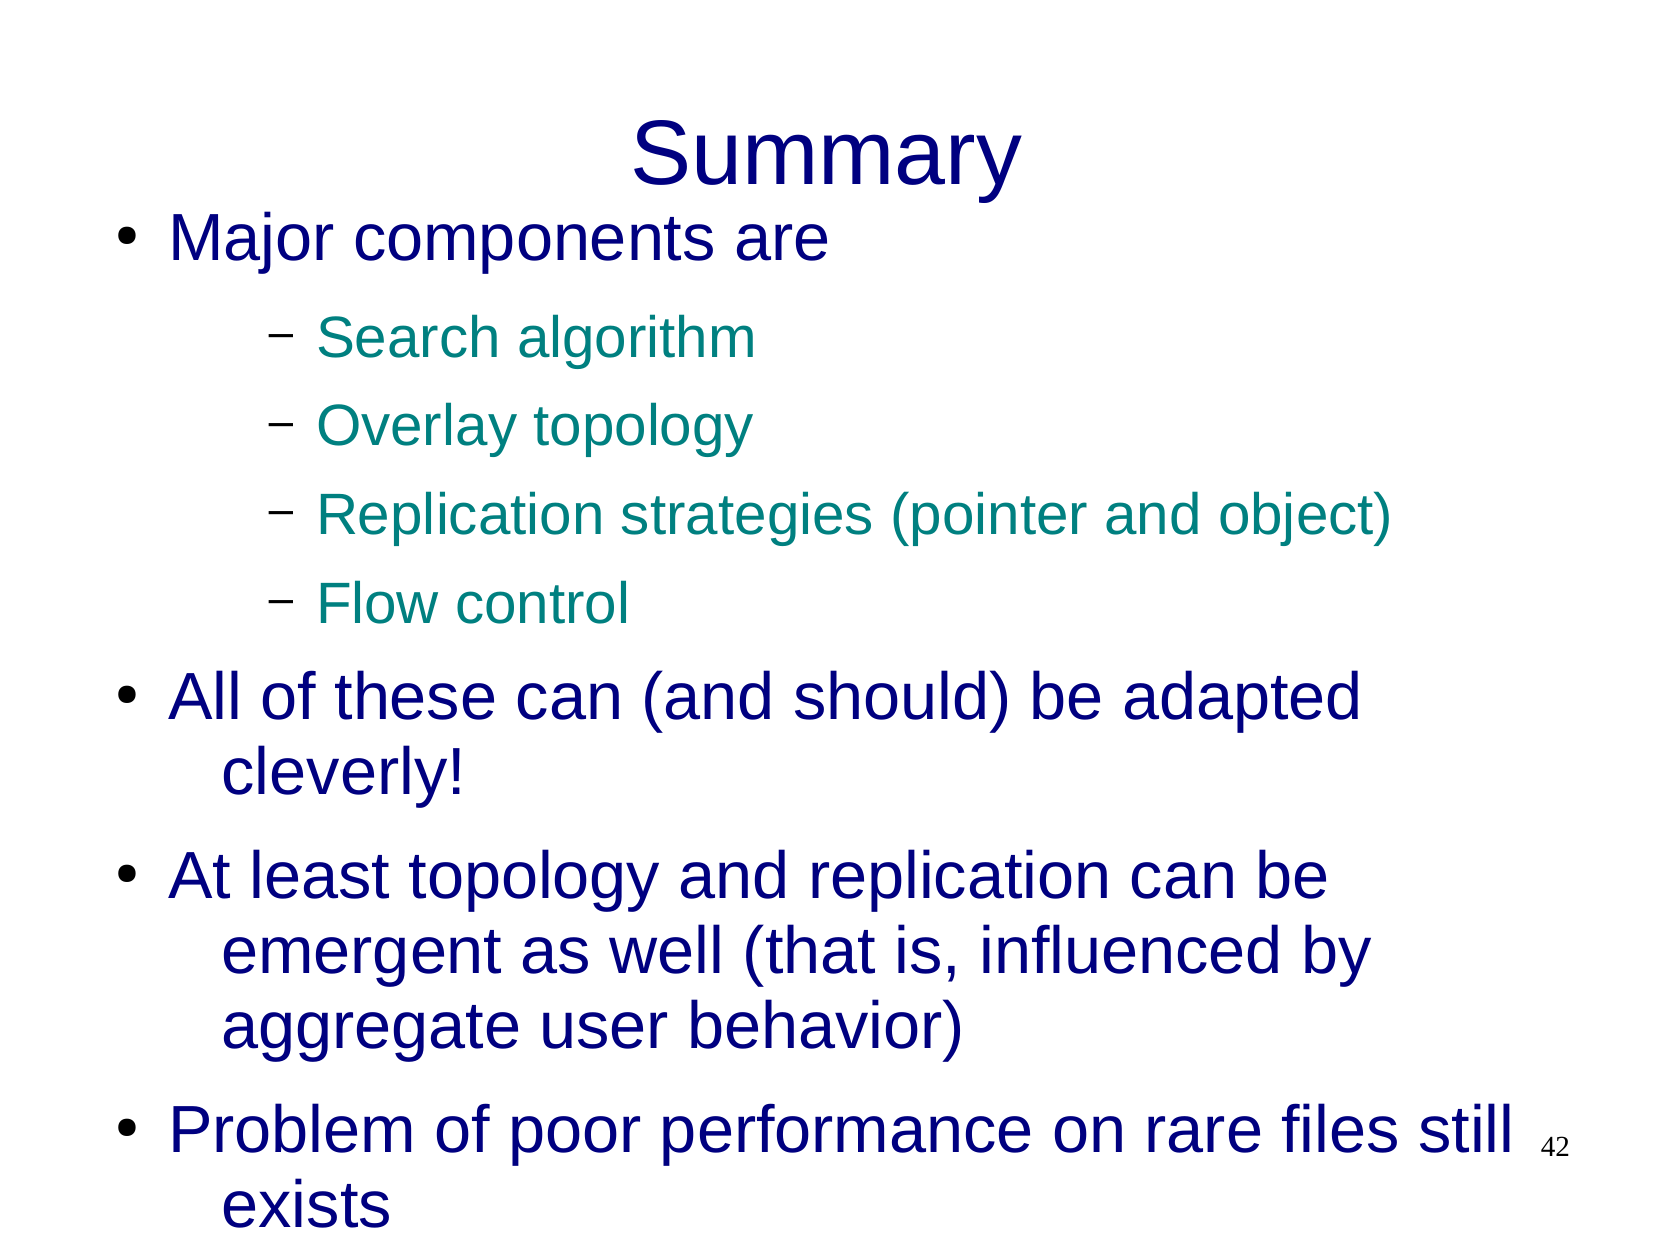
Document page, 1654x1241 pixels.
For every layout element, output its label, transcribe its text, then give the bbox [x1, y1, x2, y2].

list Major components are Search algorithm Overlay topology Replication strategies (pointer and object) Flow control All of these can (and should) be adapted cleverly! At least topology and replication can be emergent as well (that is, influenced by aggregate user behavior) Problem of poor performance on rare files still exists [79, 200, 1568, 1241]
title Summary [82, 49, 1571, 257]
